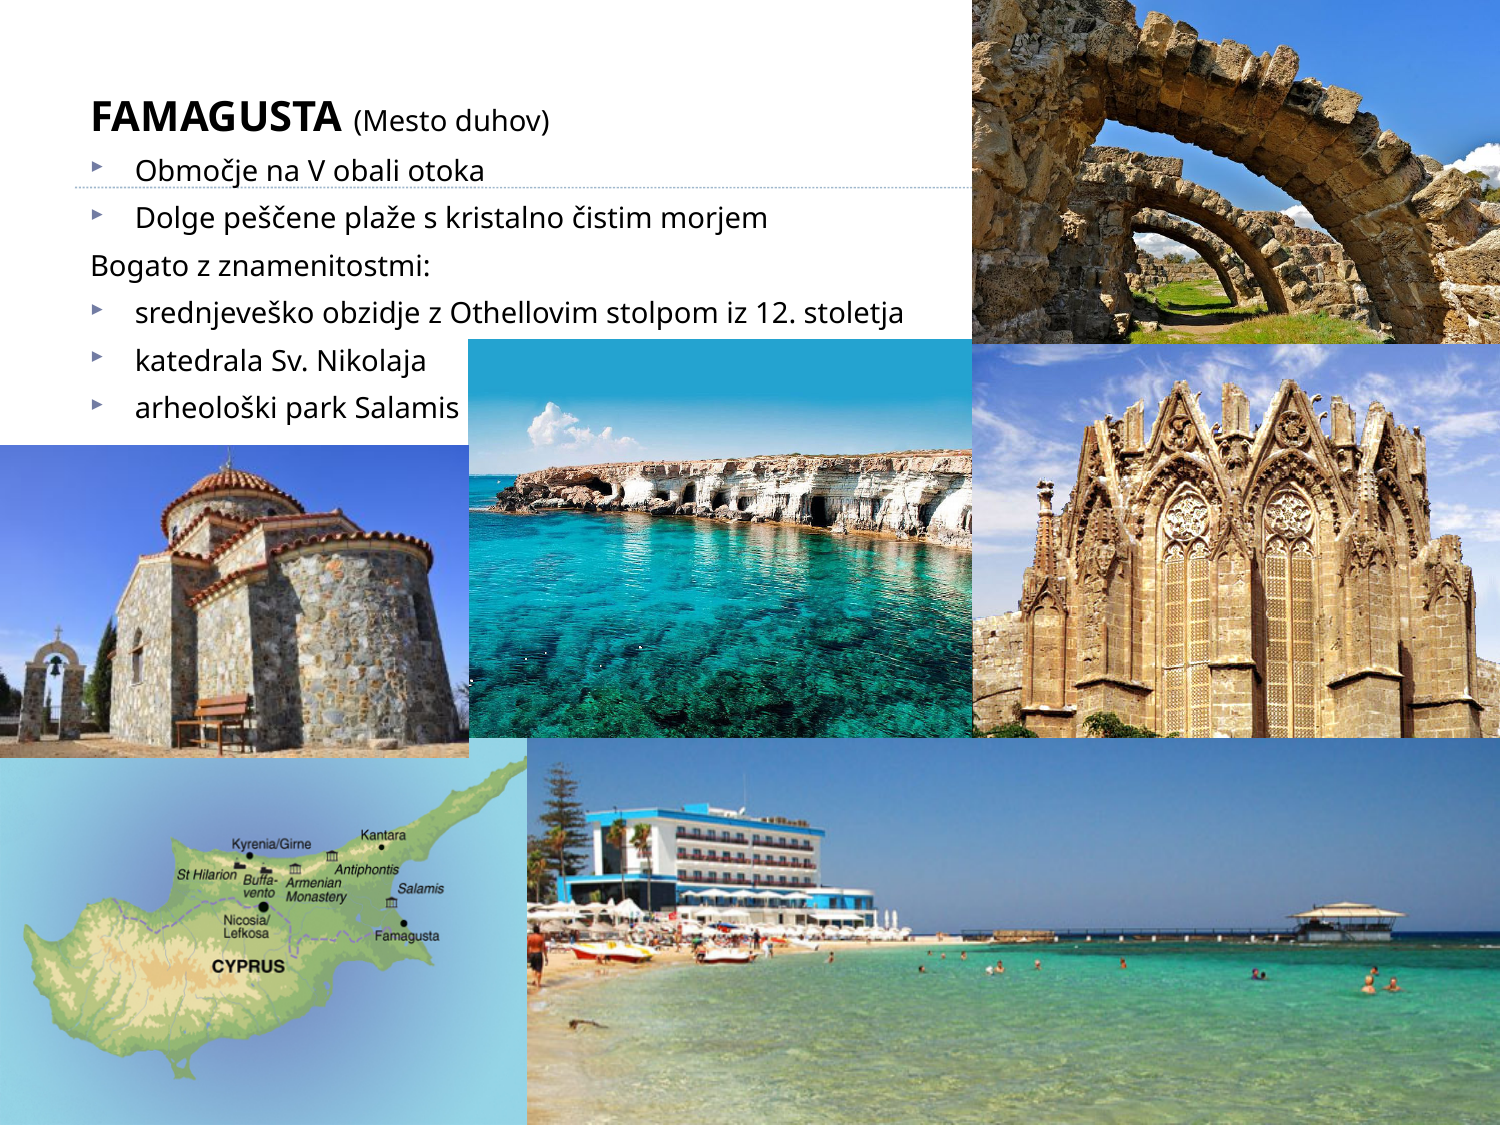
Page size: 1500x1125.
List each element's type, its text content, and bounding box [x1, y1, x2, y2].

picture [0, 0, 1500, 1125]
list FAMAGUSTA (Mesto duhov) Območje na V obali otoka Dolge peščene plaže s kristalno čistim morjem Bogato z znamenitostmi: srednjeveško obzidje z Othellovim stolpom iz 12. stoletja katedrala Sv. Nikolaja arheološki park Salamis [75, 82, 1425, 738]
